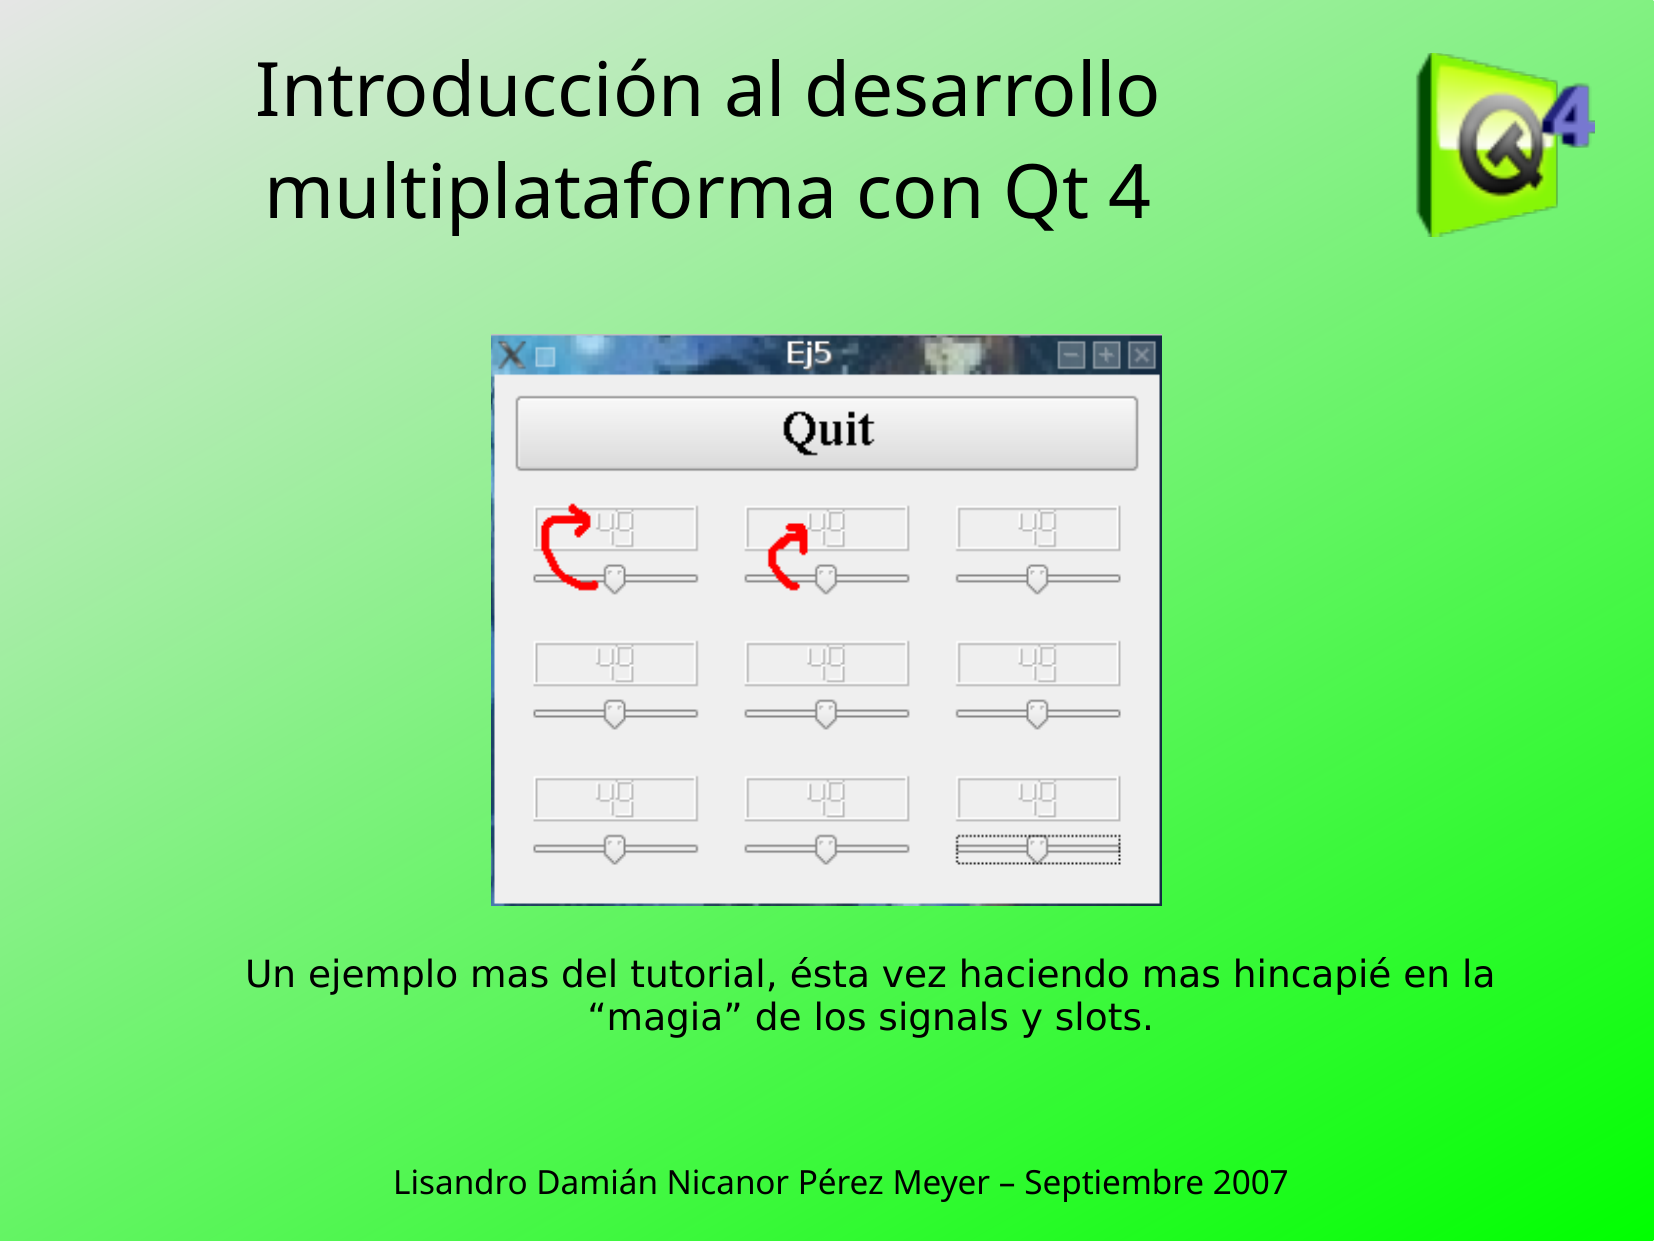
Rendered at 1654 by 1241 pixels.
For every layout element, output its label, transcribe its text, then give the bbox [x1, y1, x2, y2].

text_box Un ejemplo mas del tutorial, ésta vez haciendo mas hincapié en la “magia” de los signals y slots. [177, 944, 1565, 1047]
picture [1412, 53, 1595, 237]
text_box Lisandro Damián Nicanor Pérez Meyer – Septiembre 2007 [88, 1151, 1595, 1213]
title Introducción al desarrollo multiplataforma con Qt 4 [147, 11, 1270, 266]
picture [491, 334, 1162, 906]
